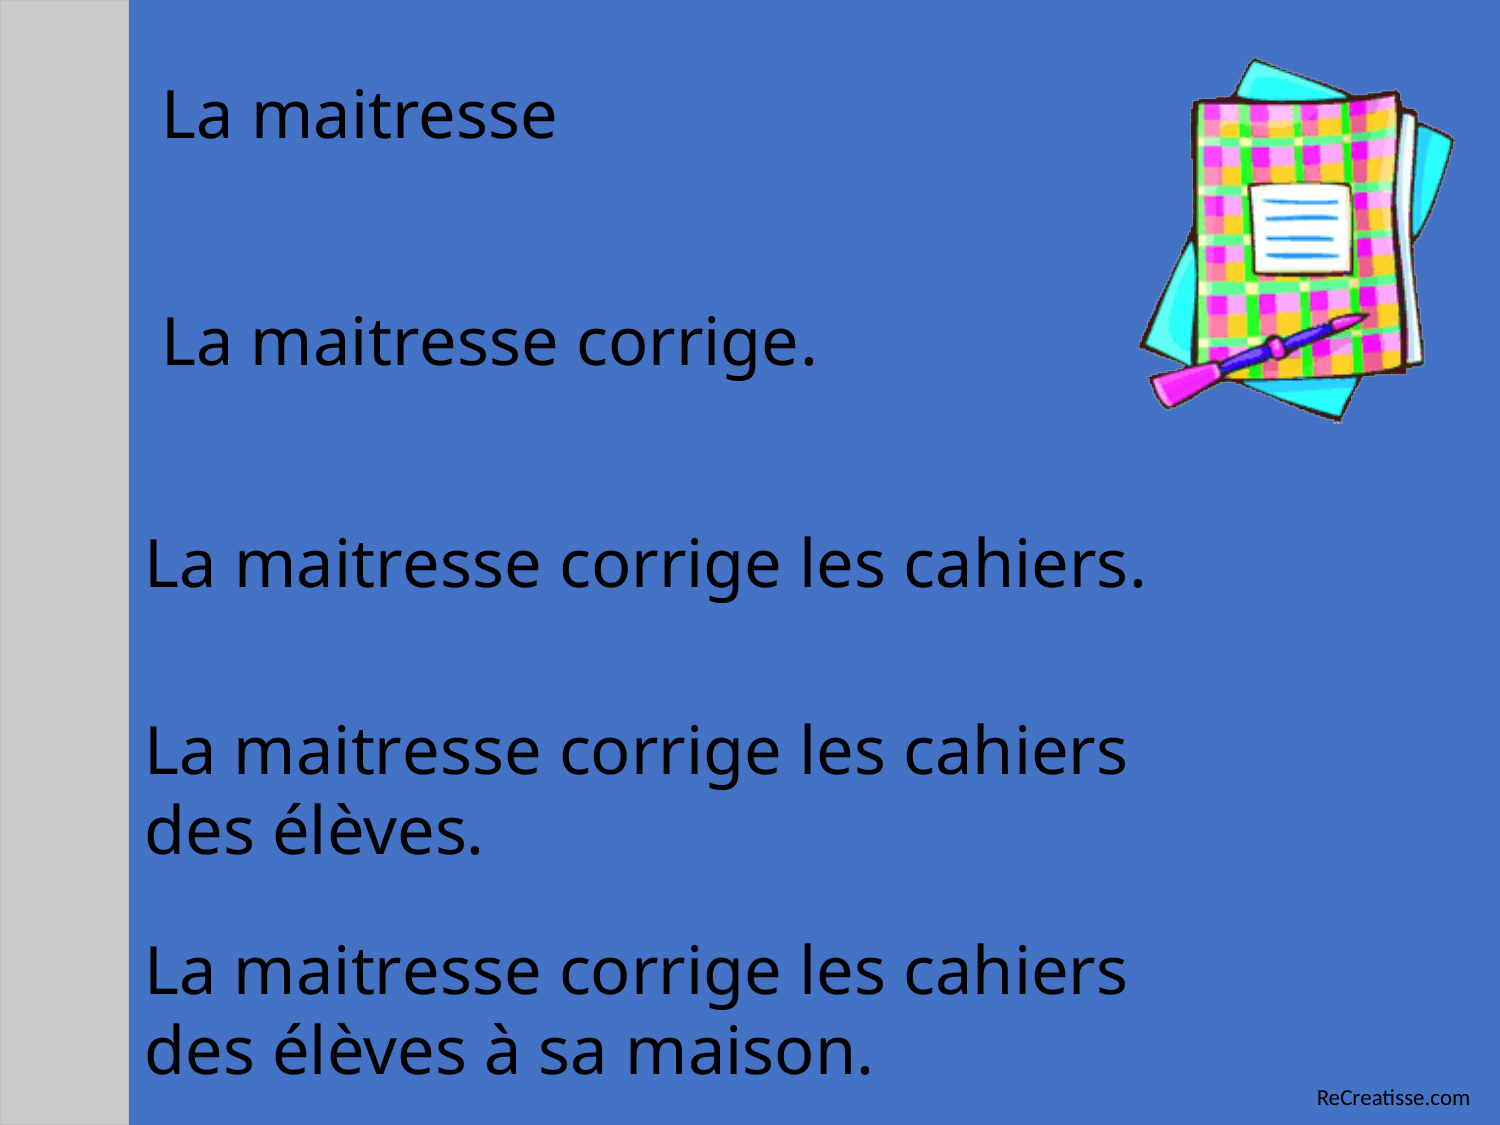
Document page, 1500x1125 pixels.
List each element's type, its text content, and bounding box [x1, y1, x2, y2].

text_box La maitresse [147, 65, 573, 160]
picture [1138, 56, 1456, 424]
text_box [0, 0, 129, 1125]
table_cell [129, 900, 1500, 1125]
table_header [129, 0, 1500, 225]
text_box La maitresse corrige. [147, 291, 833, 386]
text_box ReCreatisse.com [1302, 1075, 1486, 1118]
table_cell [129, 450, 1500, 675]
text_box La maitresse corrige les cahiers des élèves à sa maison. [129, 921, 1162, 1096]
table_cell [129, 225, 1500, 450]
text_box La maitresse corrige les cahiers. [129, 514, 1163, 609]
text_box La maitresse corrige les cahiers des élèves. [129, 700, 1162, 875]
table_cell [129, 675, 1500, 900]
